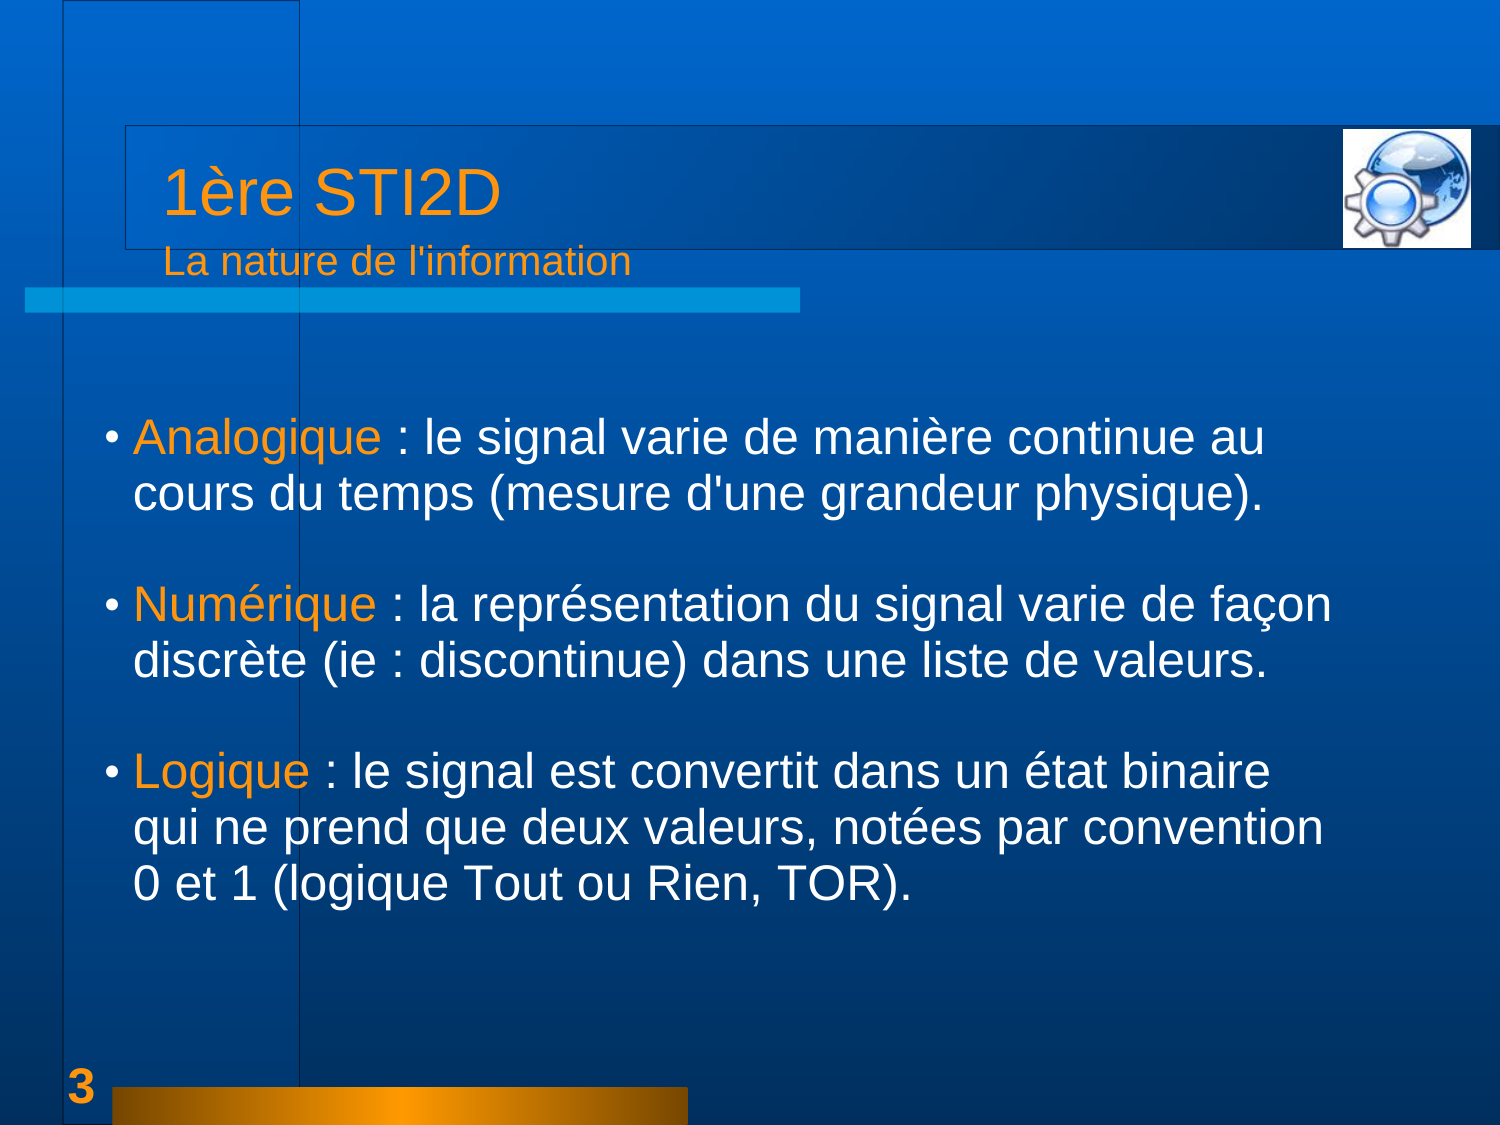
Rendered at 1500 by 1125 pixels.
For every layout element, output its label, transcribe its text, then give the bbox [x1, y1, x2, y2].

picture [1343, 129, 1471, 248]
text_box Analogique : le signal varie de manière continue au cours du temps (mesure d'une grandeur physique). Numérique : la représentation du signal varie de façon discrète (ie : discontinue) dans une liste de valeurs. Logique : le signal est convertit dans un état binaire qui ne prend que deux valeurs, notées par convention 0 et 1 (logique Tout ou Rien, TOR). [88, 401, 1359, 920]
